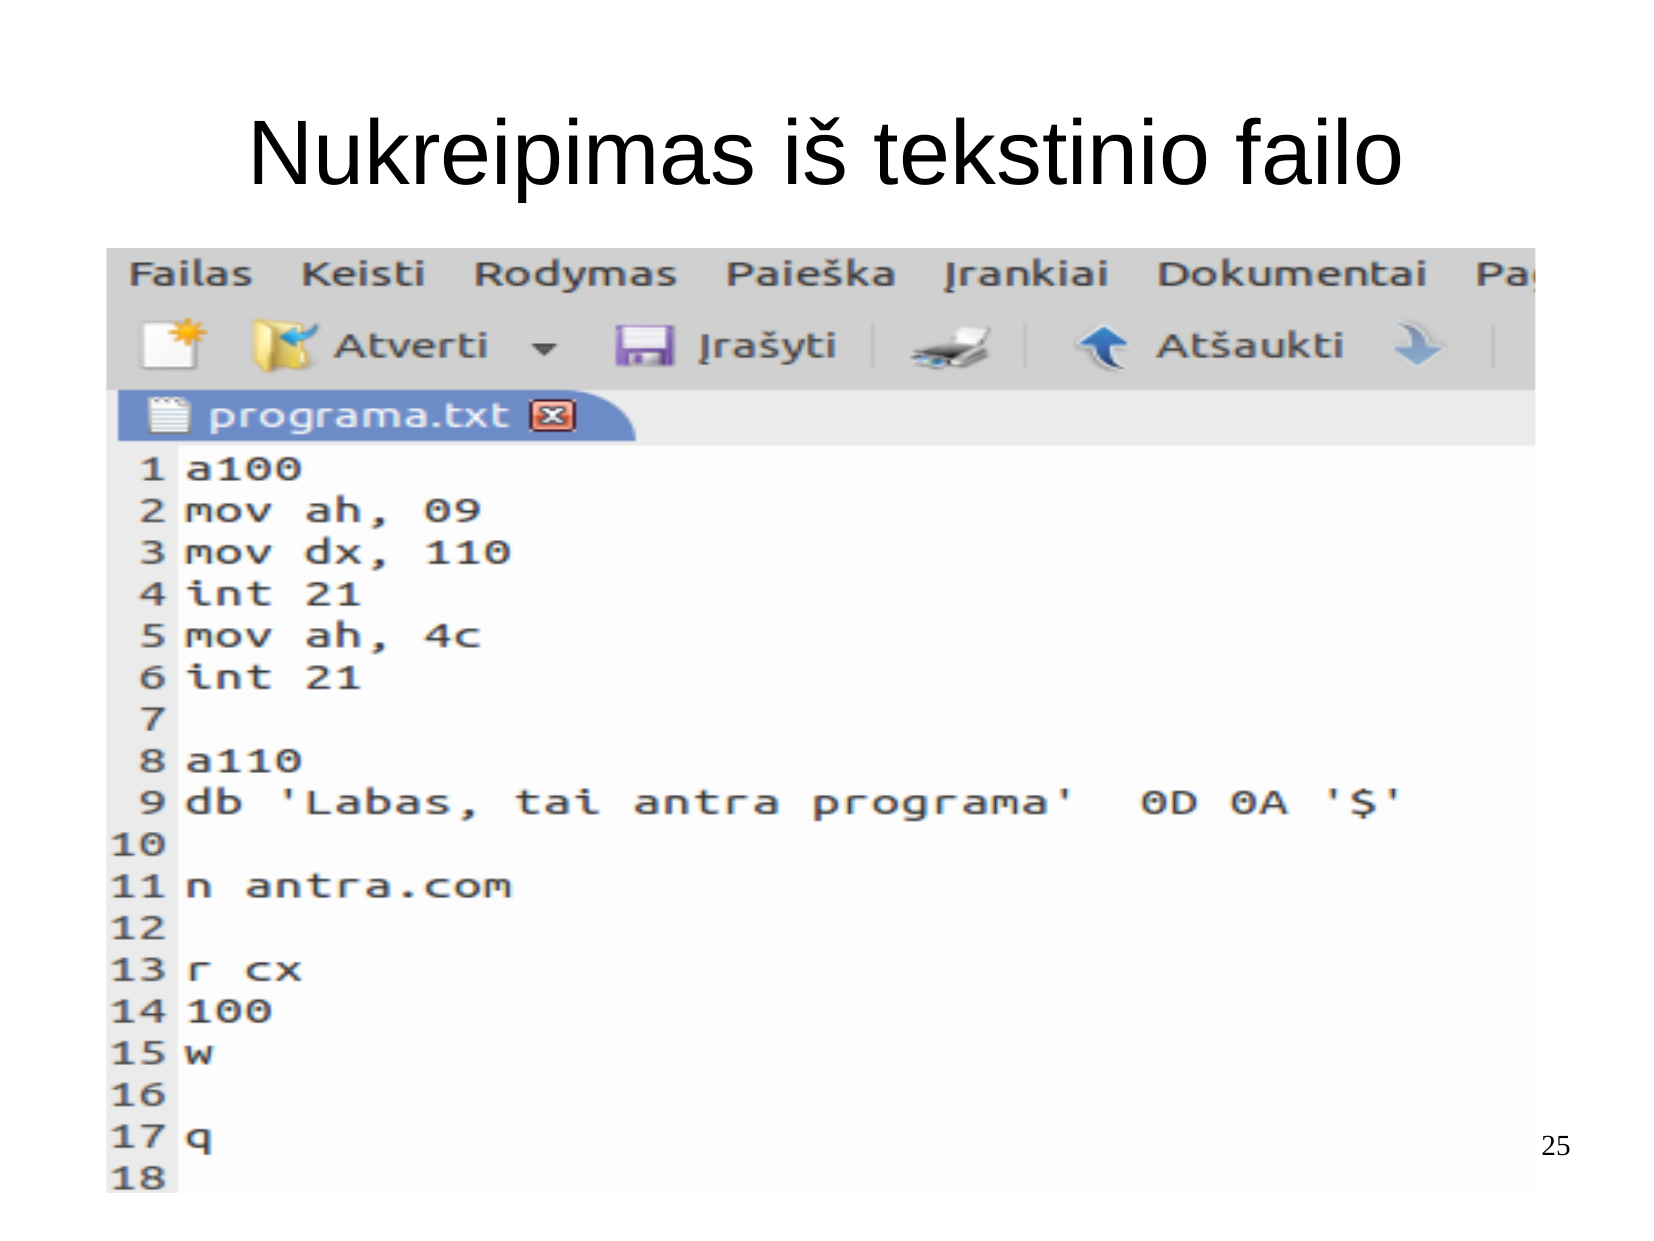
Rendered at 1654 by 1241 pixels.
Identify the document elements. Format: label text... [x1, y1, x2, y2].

picture [106, 248, 1536, 1193]
title Nukreipimas iš tekstinio failo [82, 49, 1571, 257]
